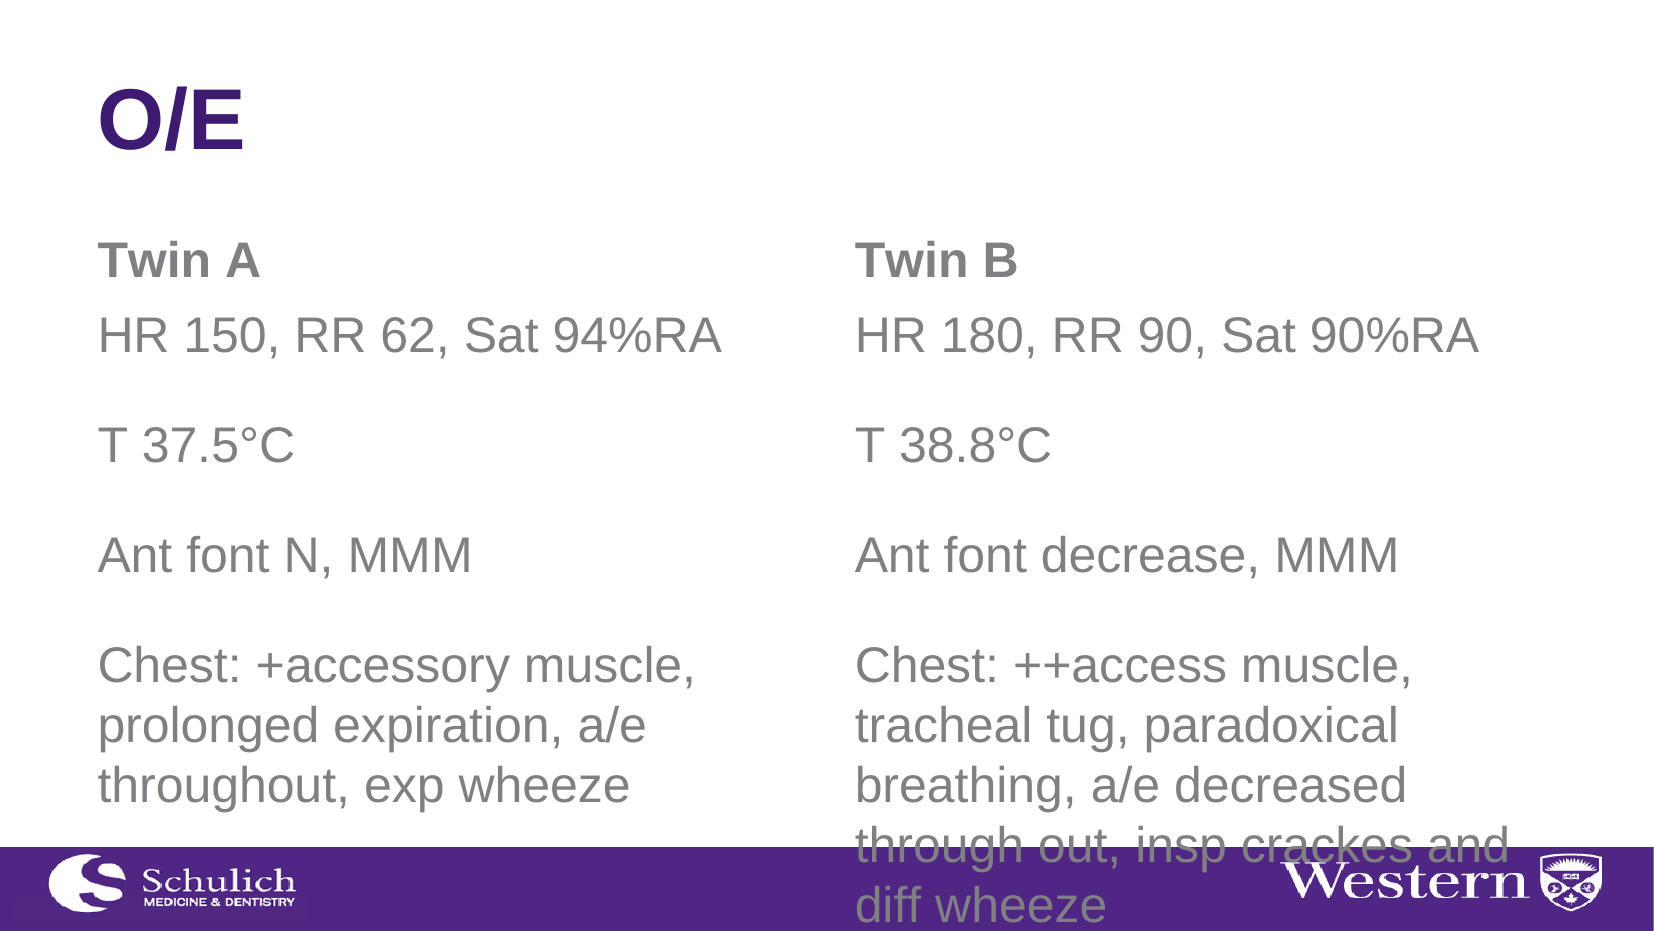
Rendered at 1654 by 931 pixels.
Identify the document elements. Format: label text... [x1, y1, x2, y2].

list HR 150, RR 62, Sat 94%RA T 37.5°C Ant font N, MMM Chest: +accessory muscle, prolonged expiration, a/e throughout, exp wheeze [82, 294, 814, 831]
list HR 180, RR 90, Sat 90%RA T 38.8°C Ant font decrease, MMM Chest: ++access muscle, tracheal tug, paradoxical breathing, a/e decreased through out, insp crackes and diff wheeze [839, 294, 1571, 931]
picture [0, 0, 1654, 931]
list Twin A [82, 208, 814, 294]
list Twin B [839, 208, 1571, 294]
title O/E [82, 37, 1571, 193]
